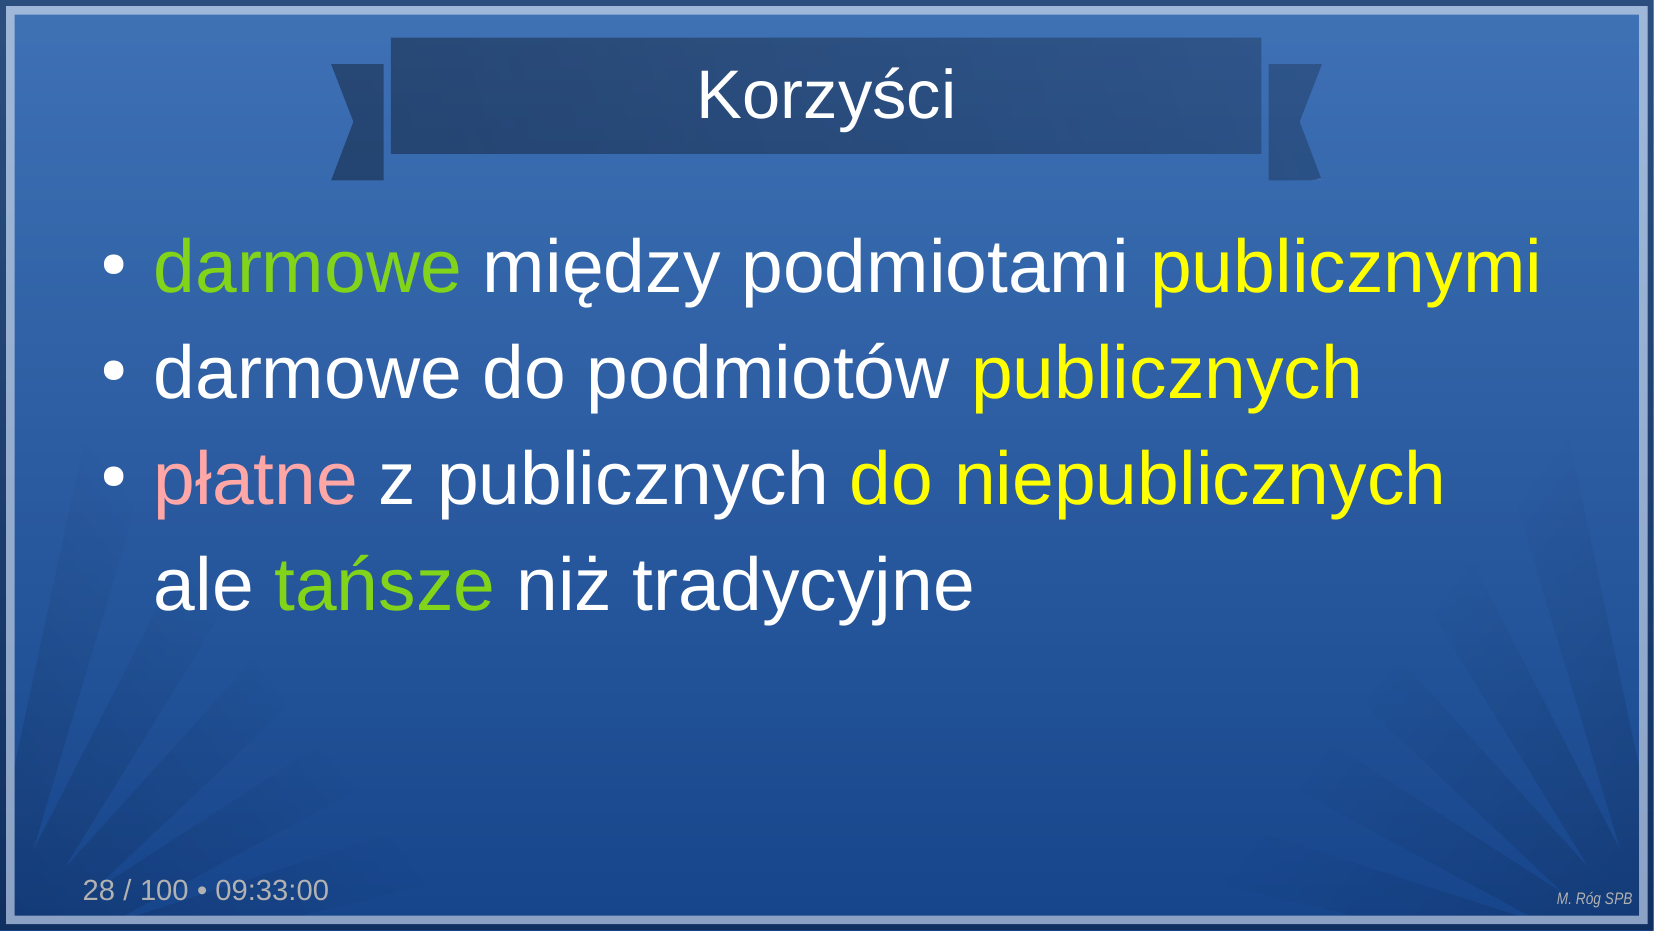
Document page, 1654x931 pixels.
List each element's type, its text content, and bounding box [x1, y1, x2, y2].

title Korzyści [389, 35, 1264, 154]
list darmowe między podmiotami publicznymi darmowe do podmiotów publicznych płatne z publicznych do niepublicznych ale tańsze niż tradycyjne [82, 224, 1571, 848]
